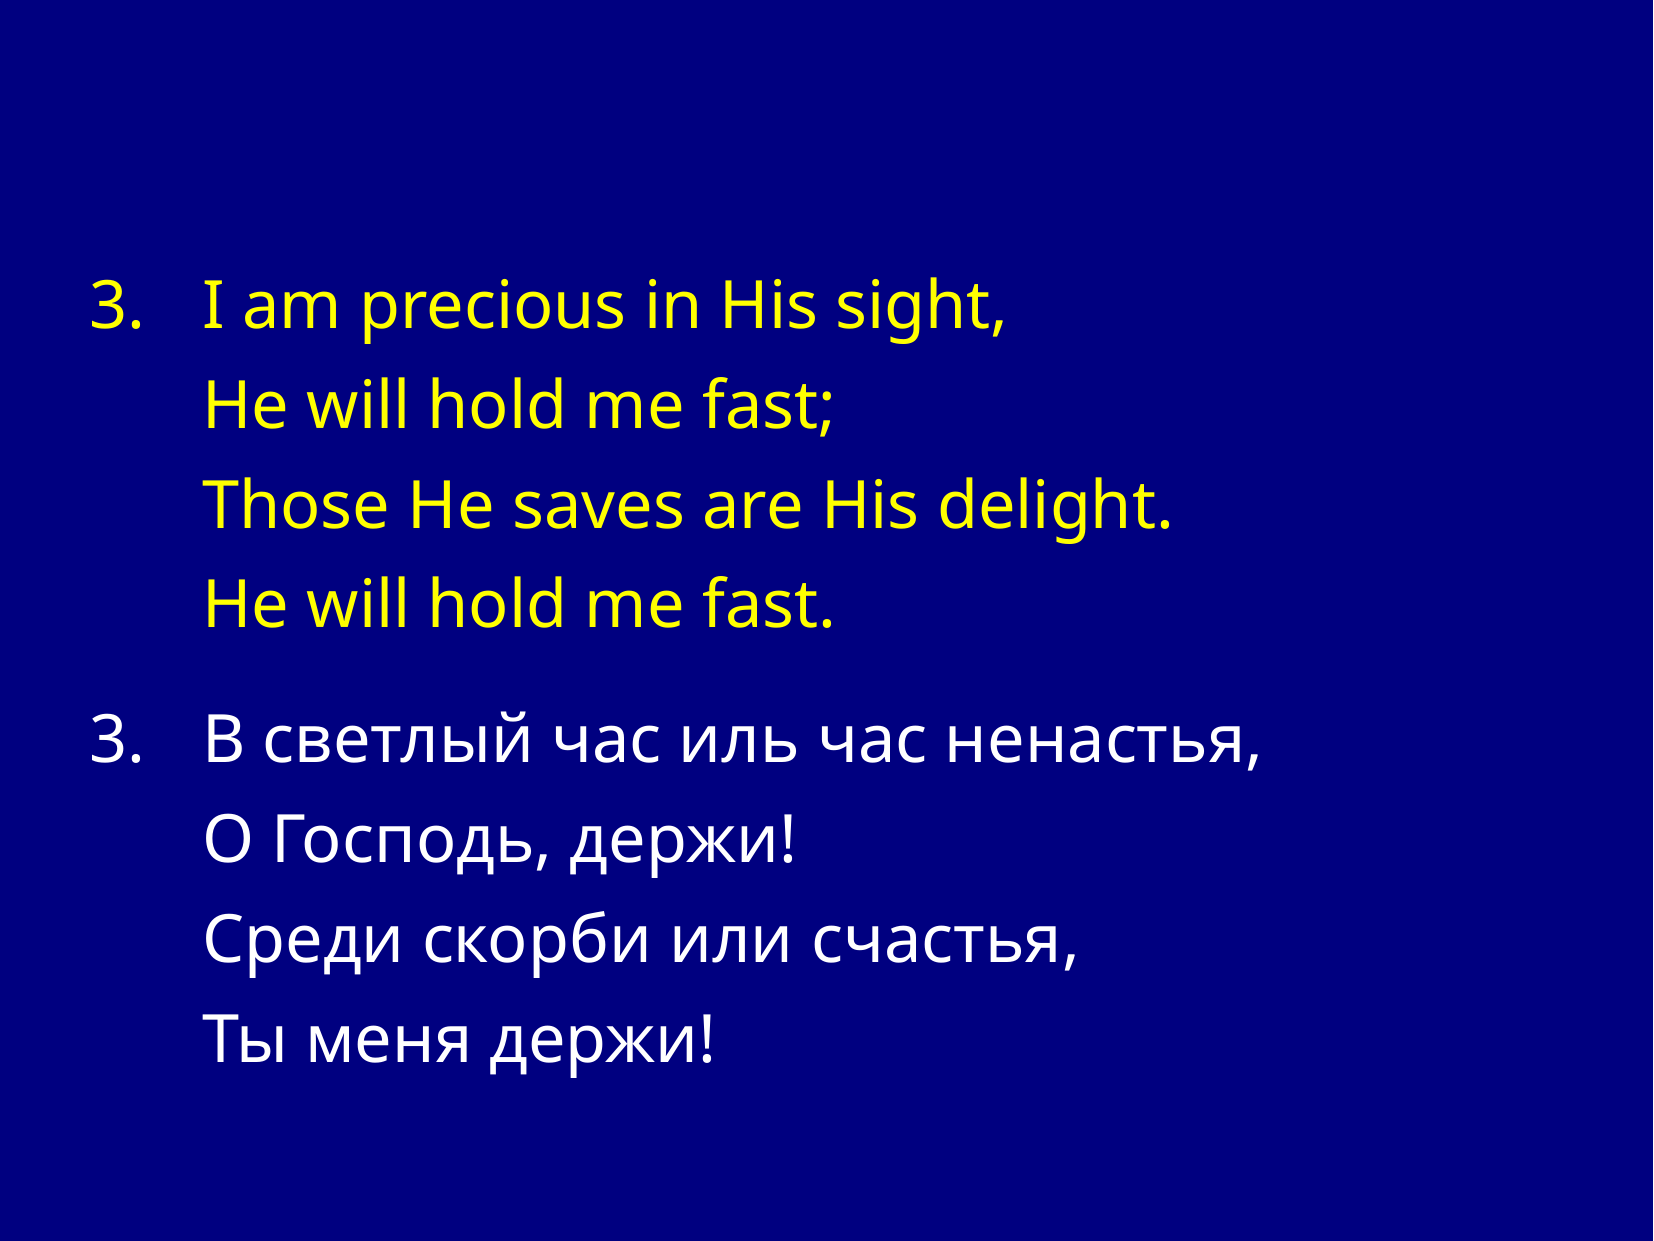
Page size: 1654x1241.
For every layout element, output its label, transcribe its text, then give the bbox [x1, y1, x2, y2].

text_box 3. В светлый час иль час ненастья, О Господь, держи! Среди скорби или счастья, Ты меня держи! [75, 675, 1576, 1163]
text_box 3. I am precious in His sight, He will hold me fast; Those He saves are His delight. He will hold me fast. [75, 150, 1576, 638]
